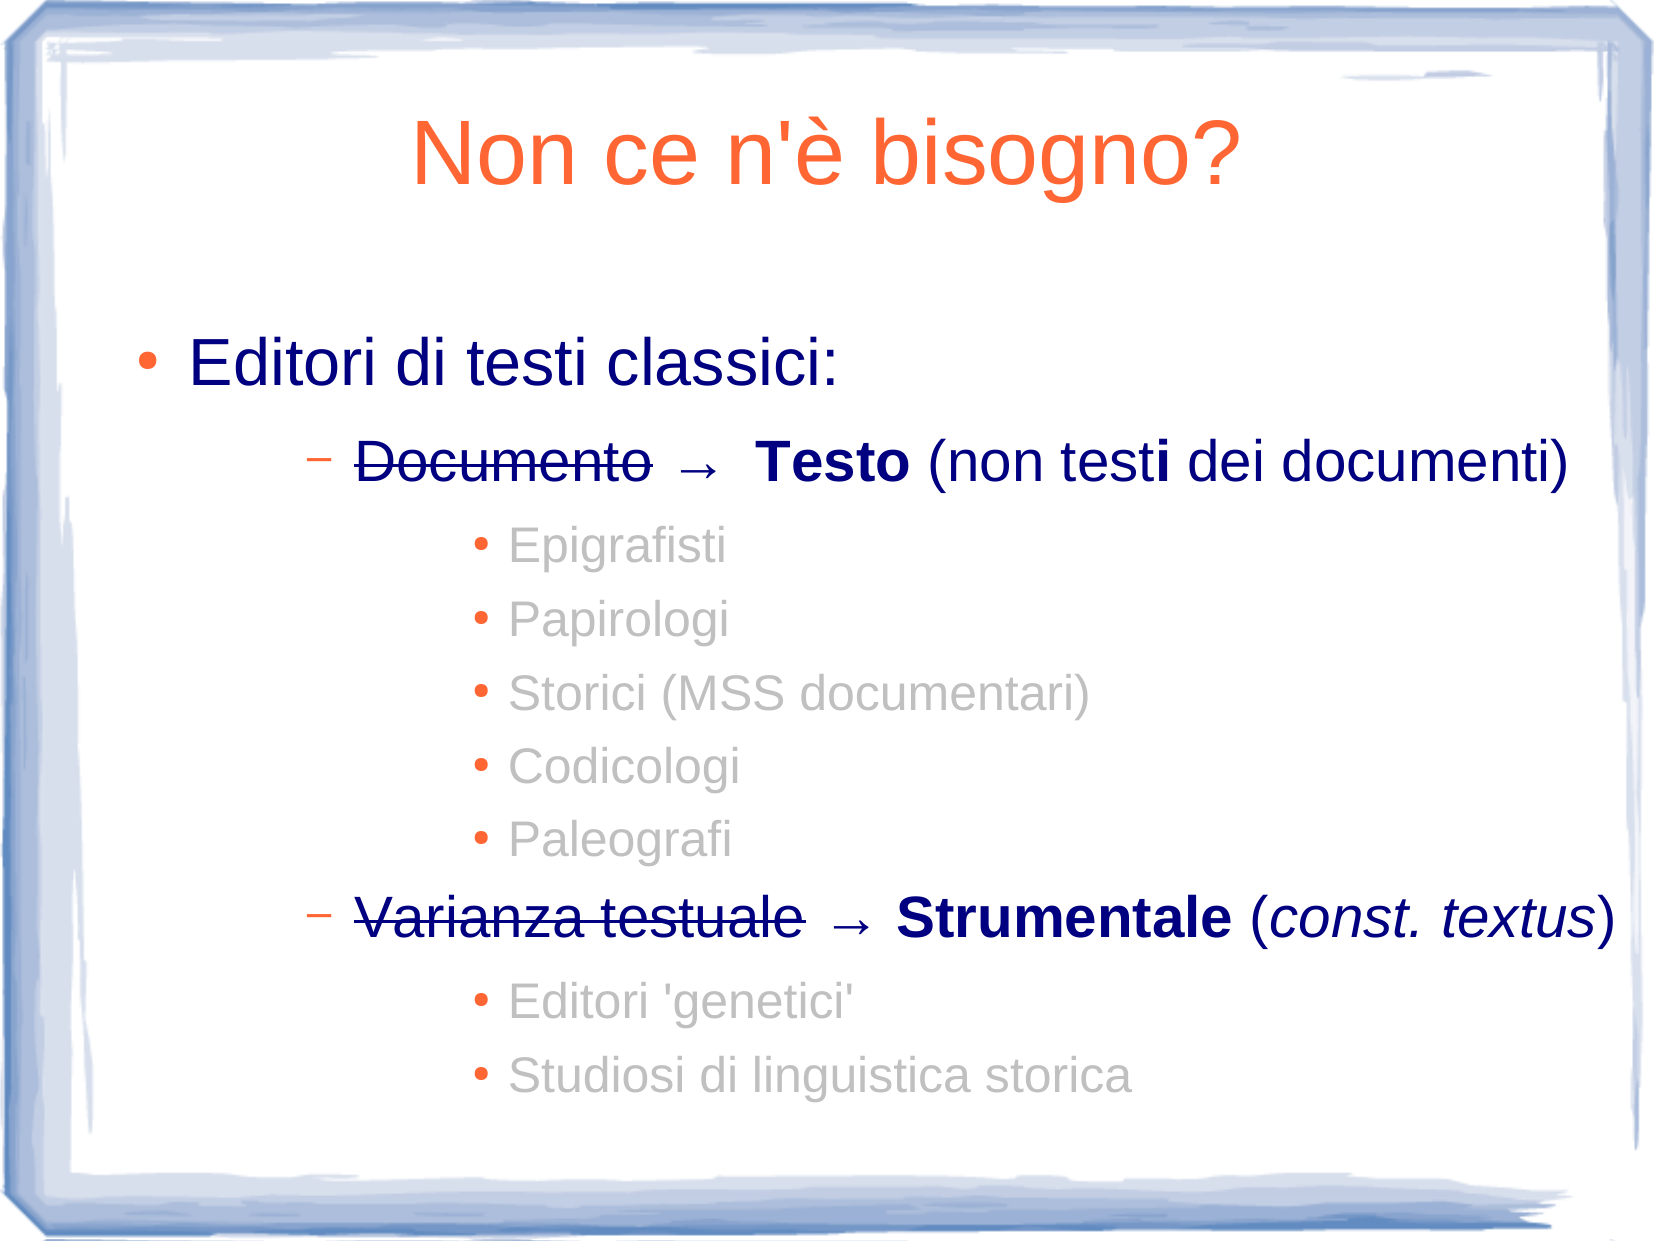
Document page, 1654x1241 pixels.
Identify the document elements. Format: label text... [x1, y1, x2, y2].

list Editori di testi classici: Documento → Testo (non testi dei documenti) Epigrafisti Papirologi Storici (MSS documentari) Codicologi Paleografi Varianza testuale → Strumentale (const. textus) Editori 'genetici' Studiosi di linguistica storica [118, 324, 1619, 1103]
title Non ce n'è bisogno? [82, 49, 1571, 257]
picture [0, 0, 1654, 1241]
